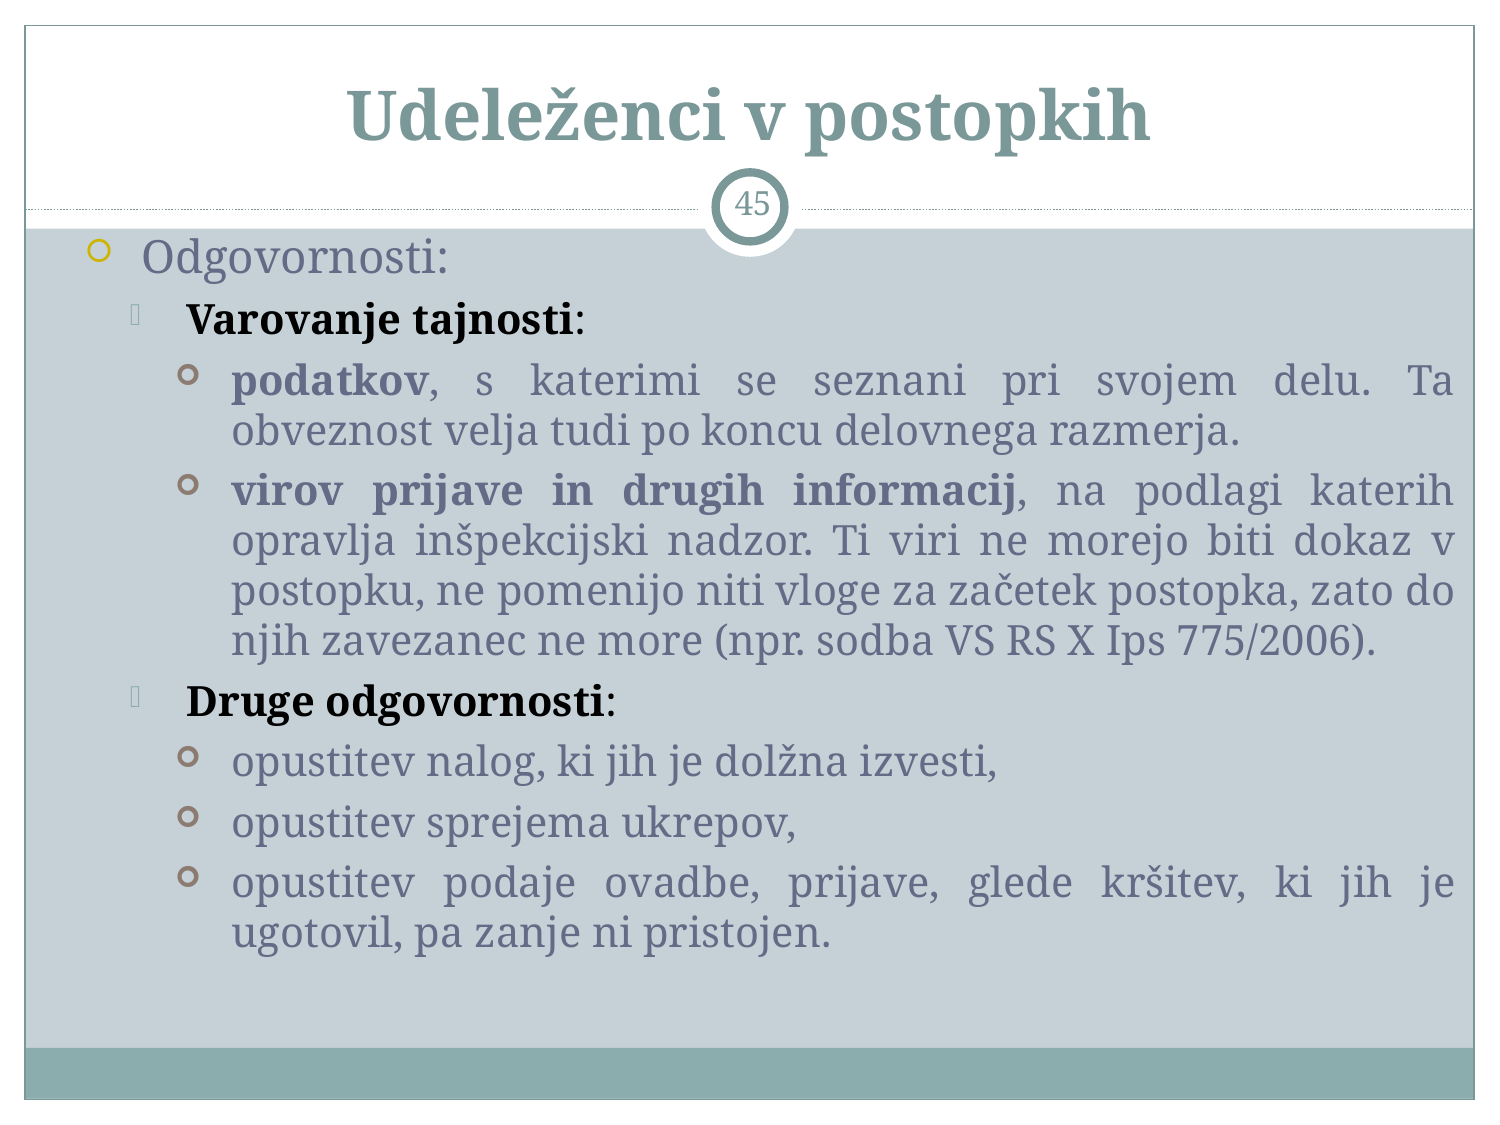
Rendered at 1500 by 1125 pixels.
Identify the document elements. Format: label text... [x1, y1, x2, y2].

list Odgovornosti: Varovanje tajnosti: podatkov, s katerimi se seznani pri svojem delu. Ta obveznost velja tudi po koncu delovnega razmerja. virov prijave in drugih informacij, na podlagi katerih opravlja inšpekcijski nadzor. Ti viri ne morejo biti dokaz v postopku, ne pomenijo niti vloge za začetek postopka, zato do njih zavezanec ne more (npr. sodba VS RS X Ips 775/2006). Druge odgovornosti: opustitev nalog, ki jih je dolžna izvesti, opustitev sprejema ukrepov, opustitev podaje ovadbe, prijave, glede kršitev, ki jih je ugotovil, pa zanje ni pristojen. [17, 220, 1471, 1024]
title Udeleženci v postopkih [49, 37, 1450, 162]
text_box <number> [715, 168, 791, 241]
